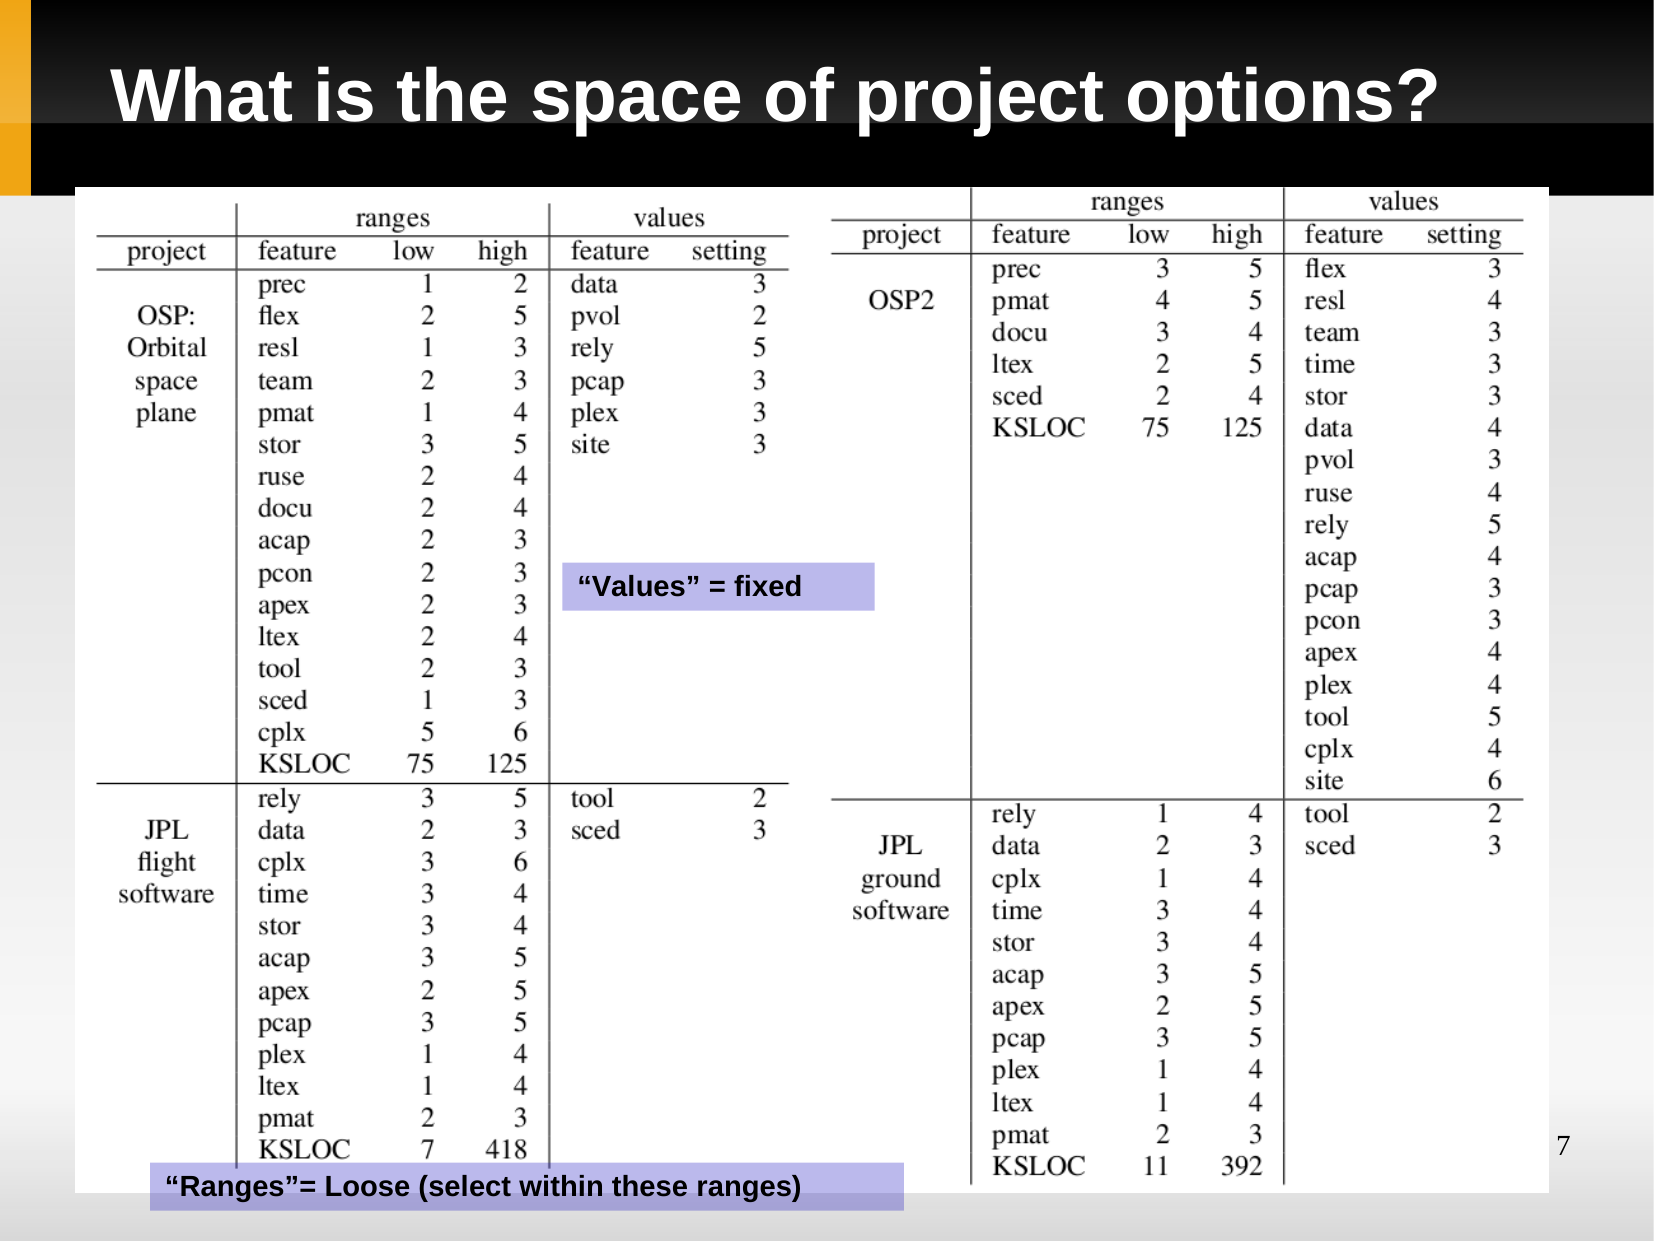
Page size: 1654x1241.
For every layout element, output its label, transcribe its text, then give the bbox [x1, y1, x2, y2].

title What is the space of project options? [95, 3, 1501, 188]
text_box “Ranges”= Loose (select within these ranges) [150, 1162, 904, 1211]
picture [0, 0, 1654, 1241]
text_box “Values” = fixed [562, 562, 875, 611]
